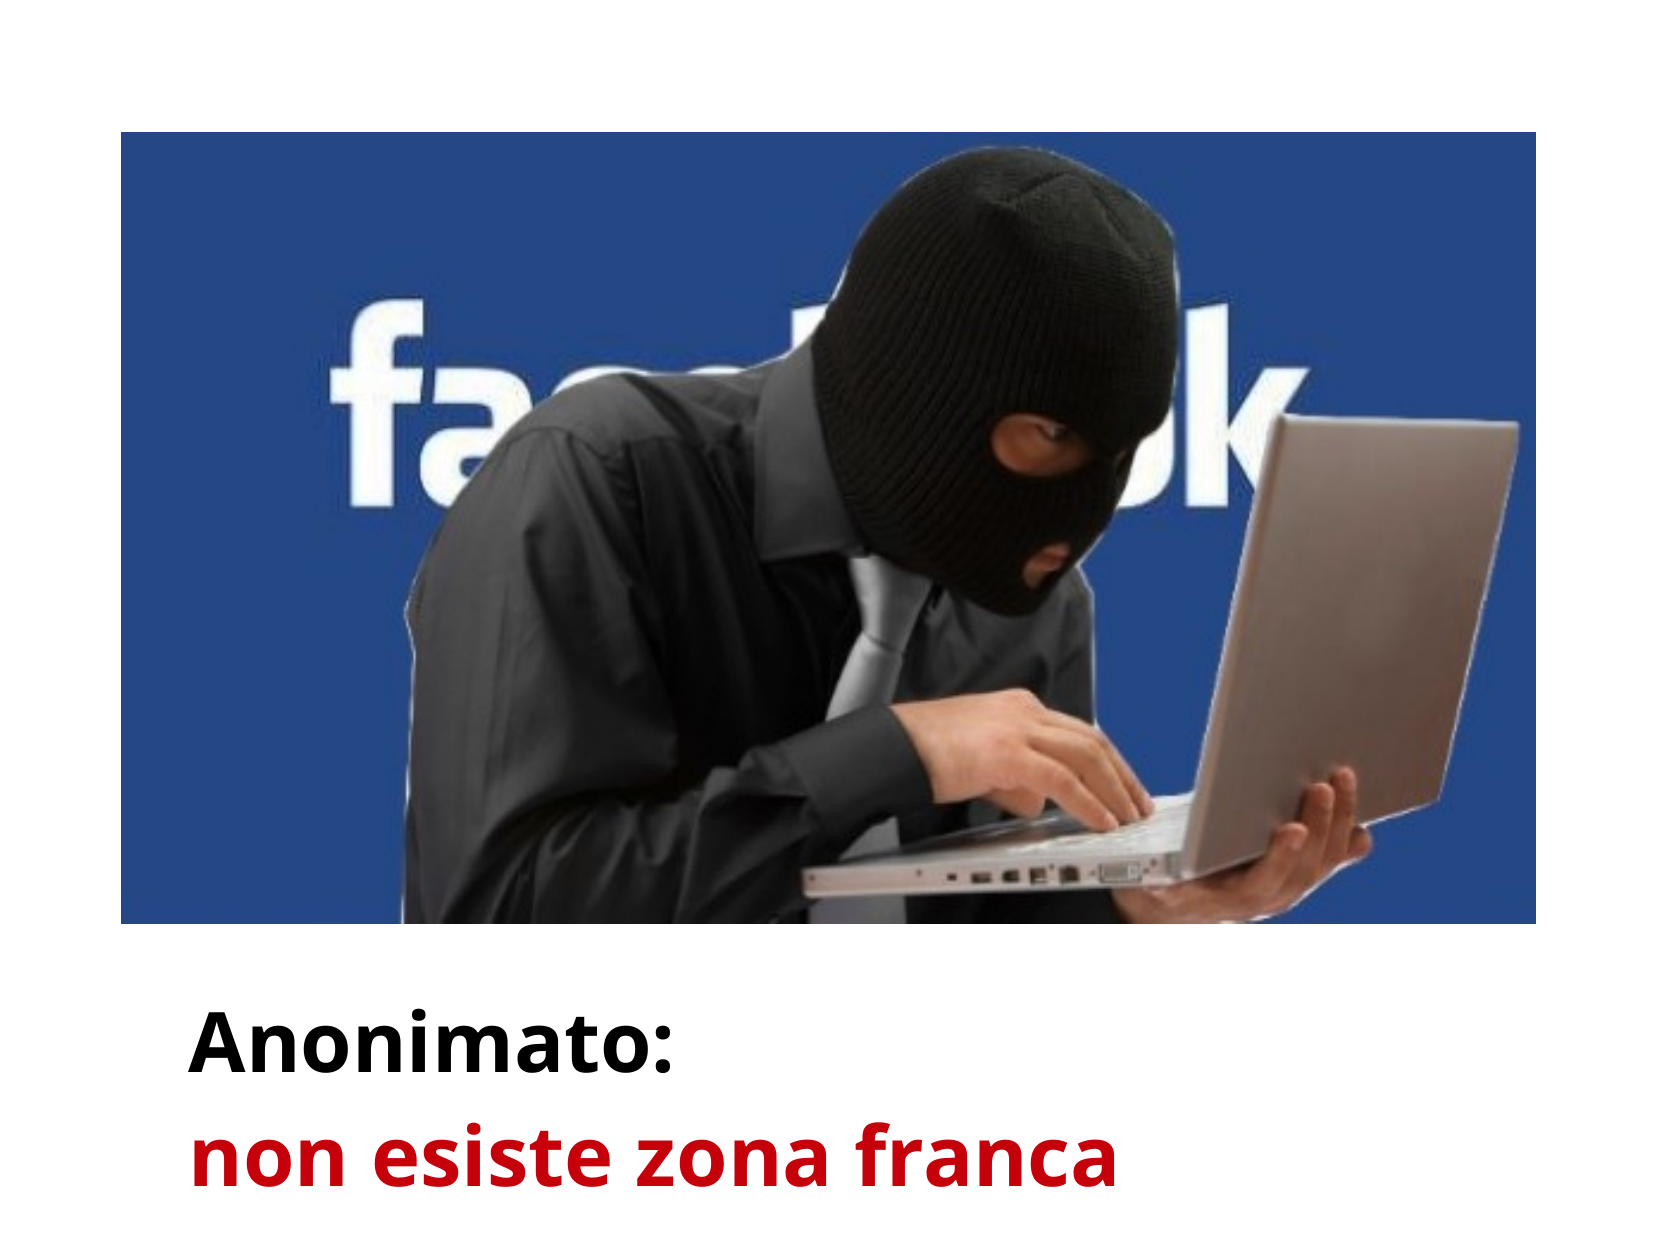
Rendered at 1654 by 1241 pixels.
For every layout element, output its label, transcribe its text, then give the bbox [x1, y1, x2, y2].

text_box Anonimato: non esiste zona franca [173, 976, 1467, 1194]
picture [121, 132, 1536, 924]
